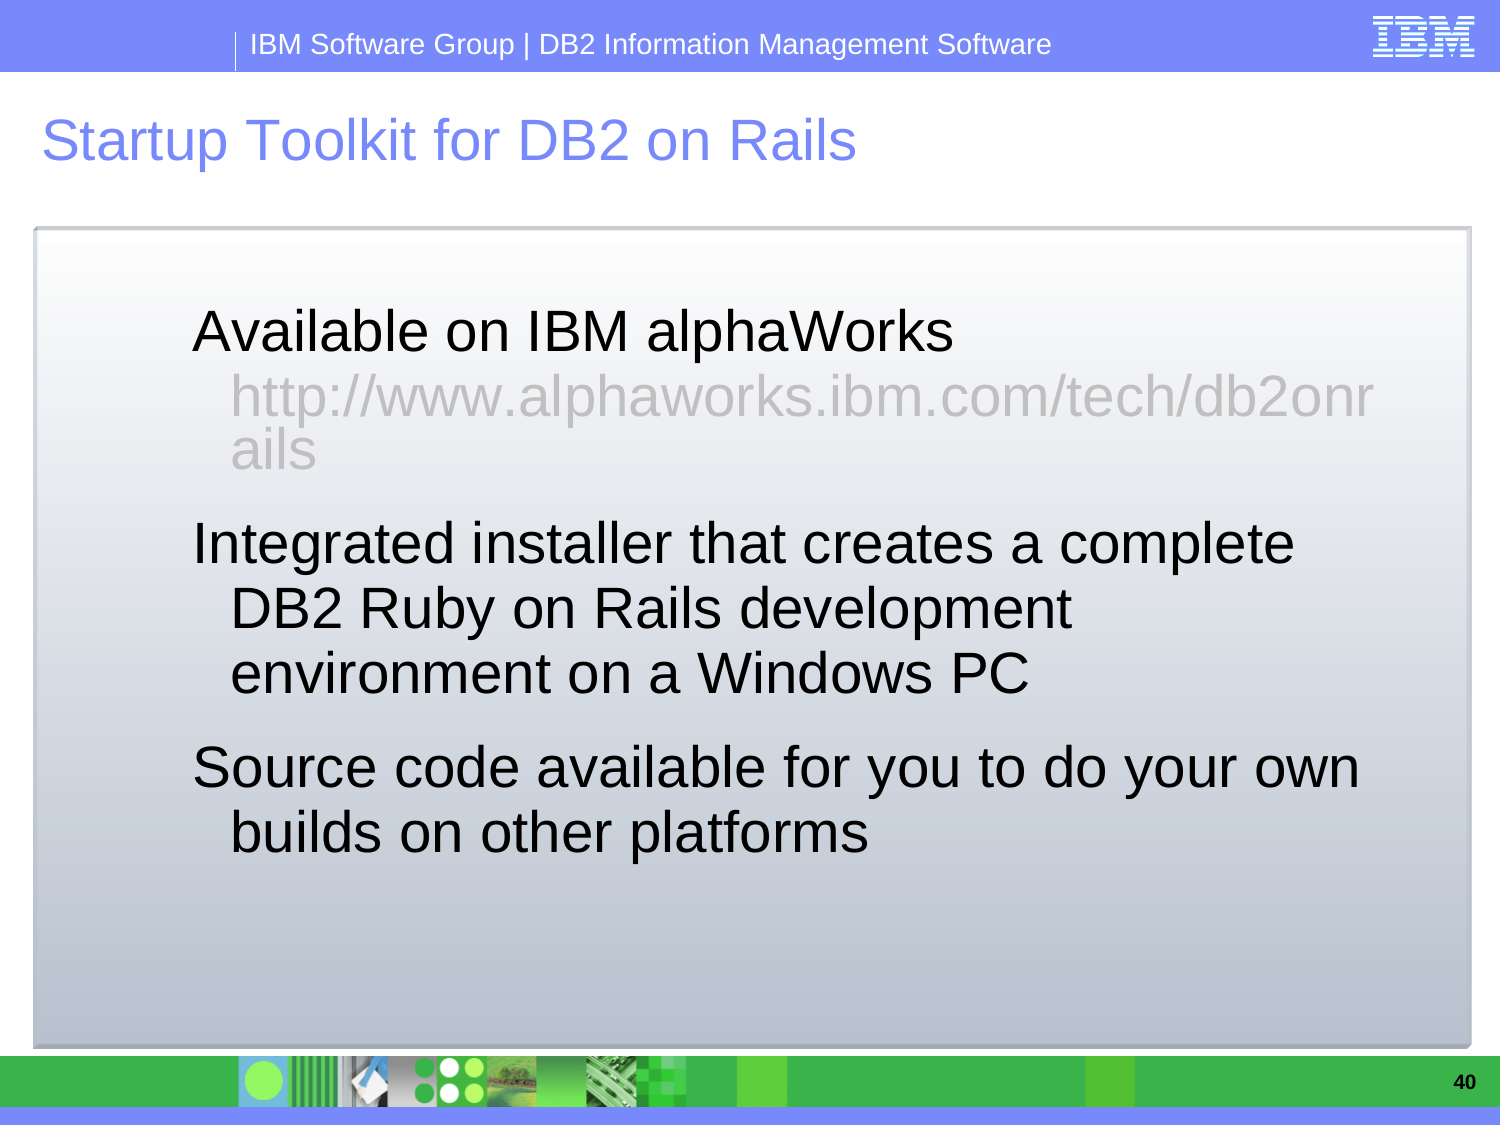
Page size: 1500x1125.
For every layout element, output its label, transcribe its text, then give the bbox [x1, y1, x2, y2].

list Available on IBM alphaWorks http://www.alphaworks.ibm.com/tech/db2onrails Integrated installer that creates a complete DB2 Ruby on Rails development environment on a Windows PC Source code available for you to do your own builds on other platforms [178, 291, 1417, 1040]
picture [0, 1056, 1500, 1107]
title Startup Toolkit for DB2 on Rails [26, 104, 1416, 183]
